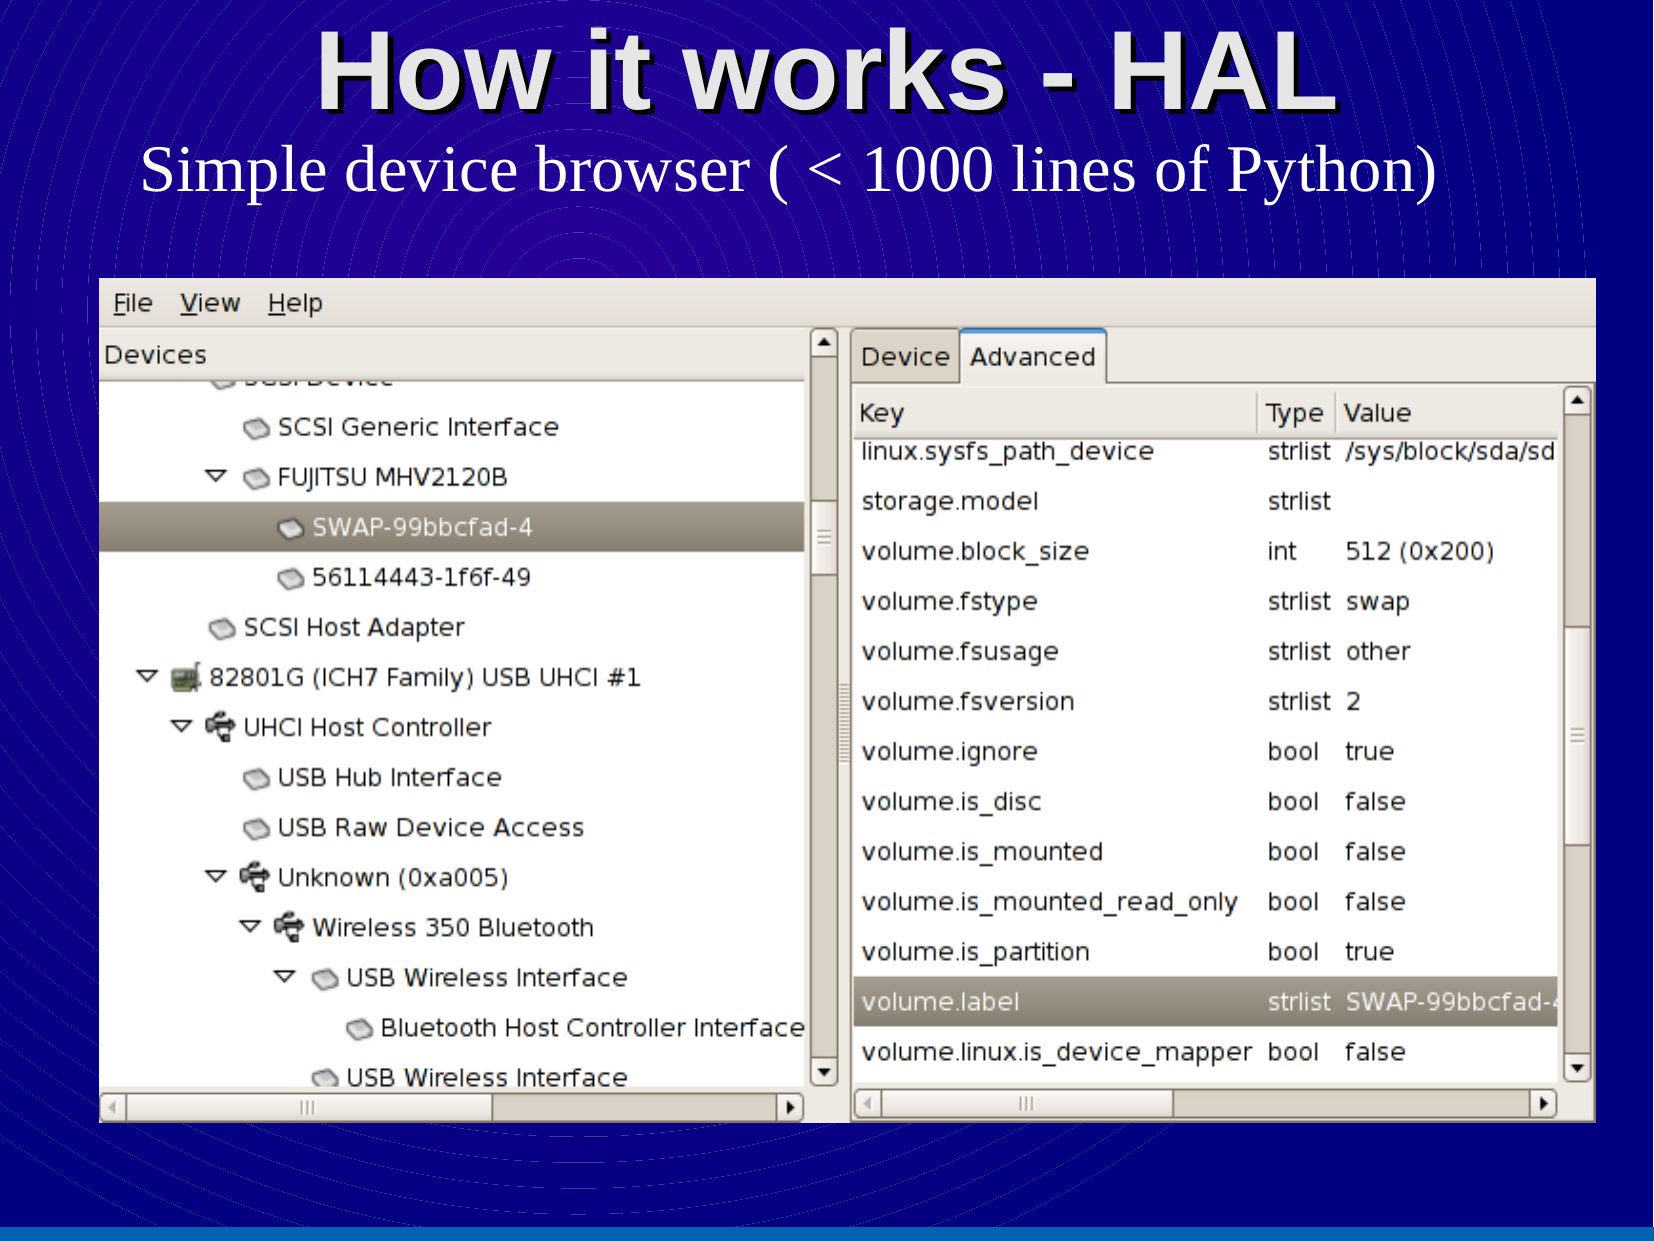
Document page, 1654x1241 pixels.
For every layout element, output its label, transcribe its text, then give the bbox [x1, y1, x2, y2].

title How it works - HAL [121, 0, 1533, 132]
picture [99, 278, 1596, 1123]
list Simple device browser ( < 1000 lines of Python) [121, 132, 1533, 278]
